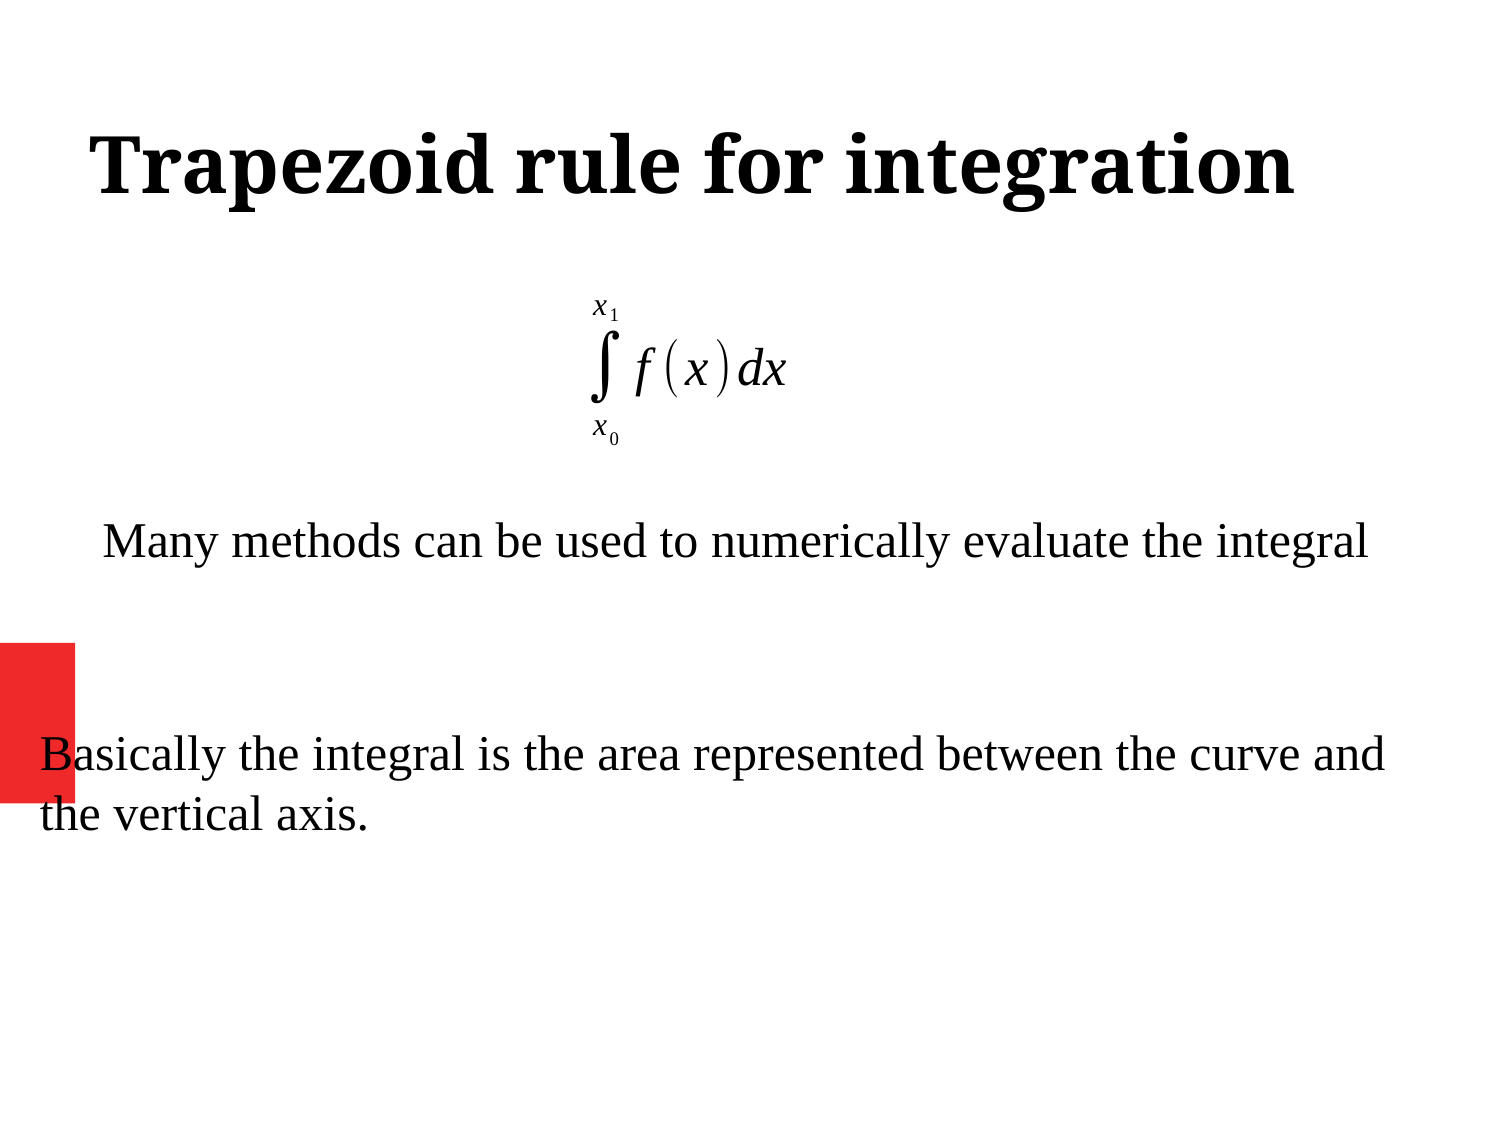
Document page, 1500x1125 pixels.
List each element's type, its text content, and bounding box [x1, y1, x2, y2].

title Trapezoid rule for integration [75, 24, 1426, 225]
chart [570, 285, 802, 449]
text_box Many methods can be used to numerically evaluate the integral [87, 499, 1385, 576]
text_box Basically the integral is the area represented between the curve and the vertical axis. [24, 712, 1463, 848]
